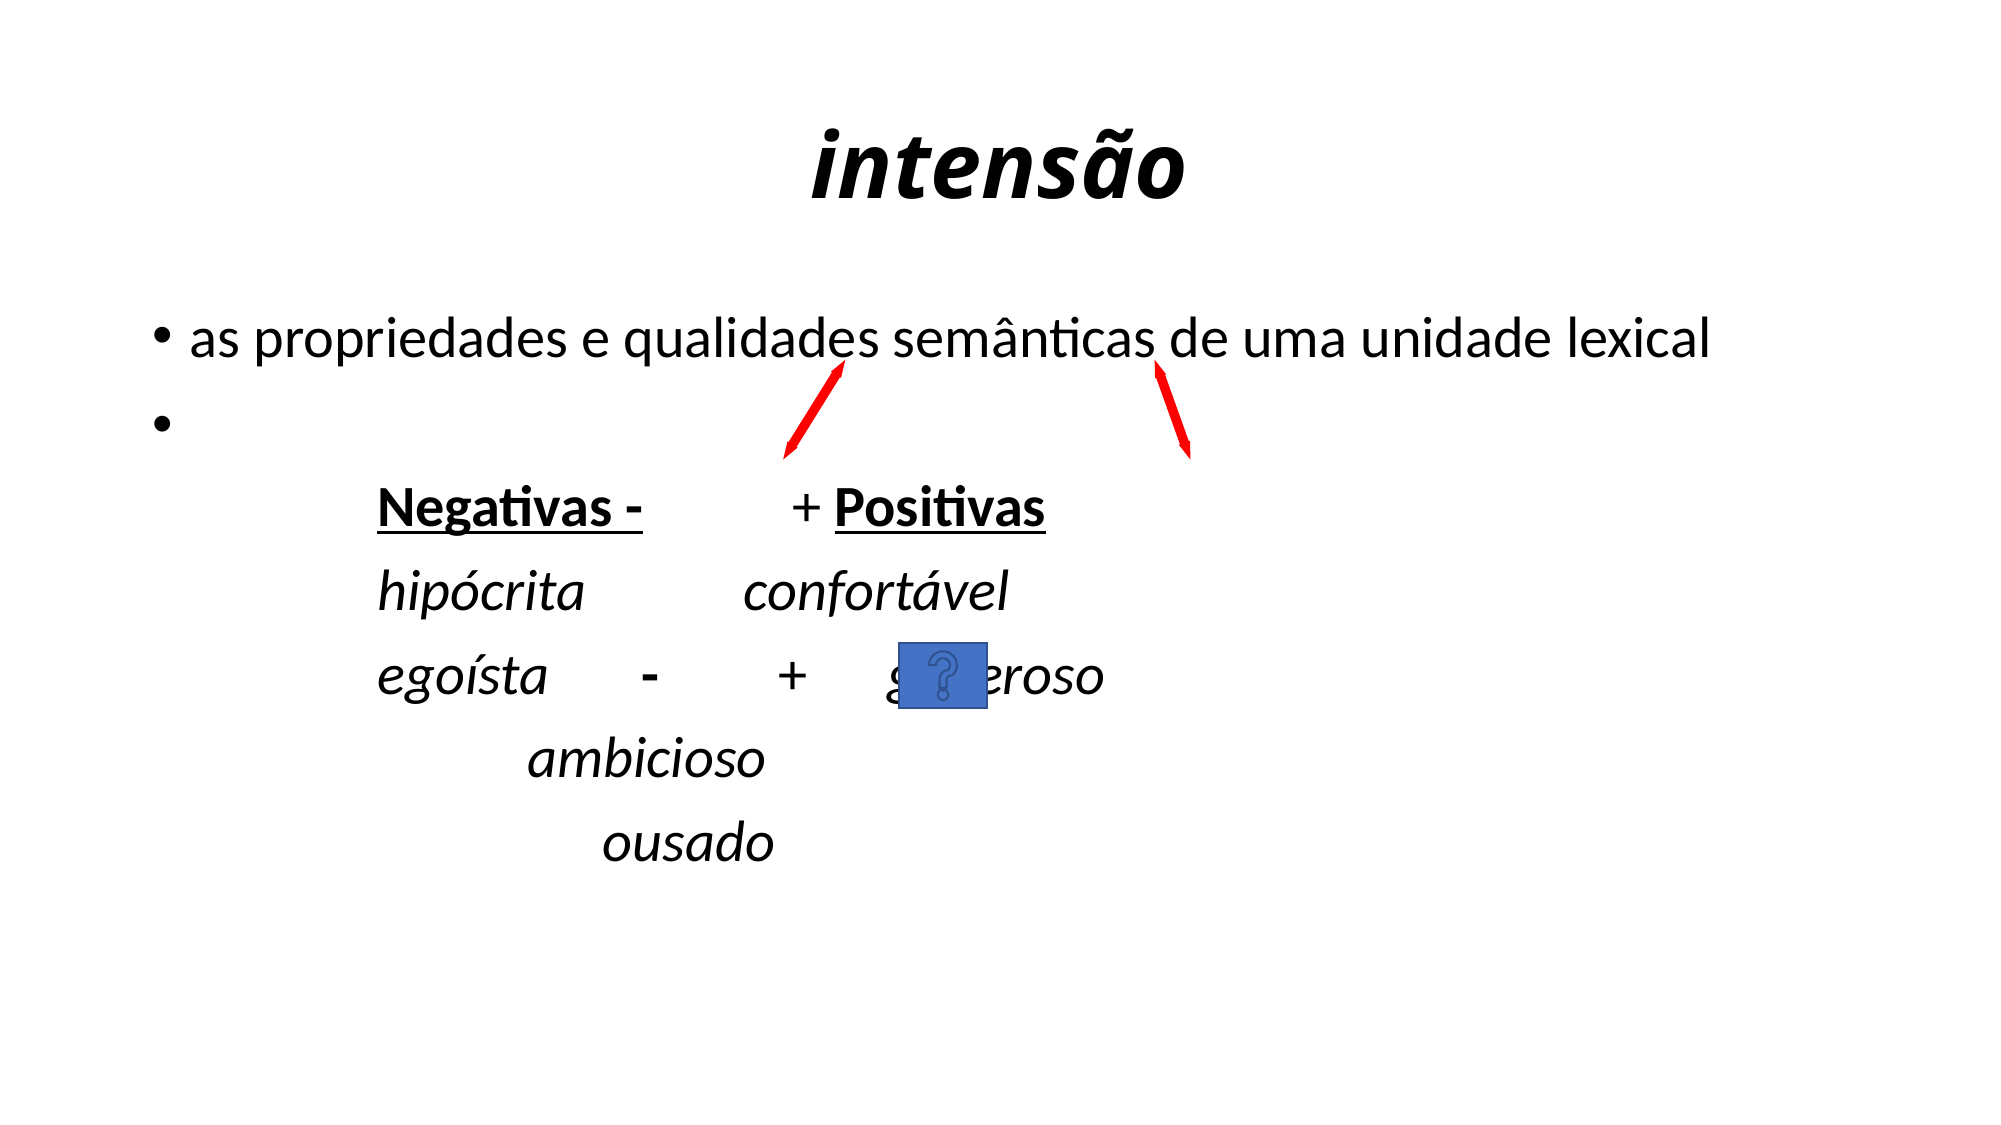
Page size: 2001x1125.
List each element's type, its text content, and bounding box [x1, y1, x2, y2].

title intensão [137, 59, 1863, 278]
list as propriedades e qualidades semânticas de uma unidade lexical Negativas - + Positivas hipócrita confortável egoísta - + generoso ambicioso ousado [137, 299, 1863, 1014]
text_box [898, 643, 987, 709]
